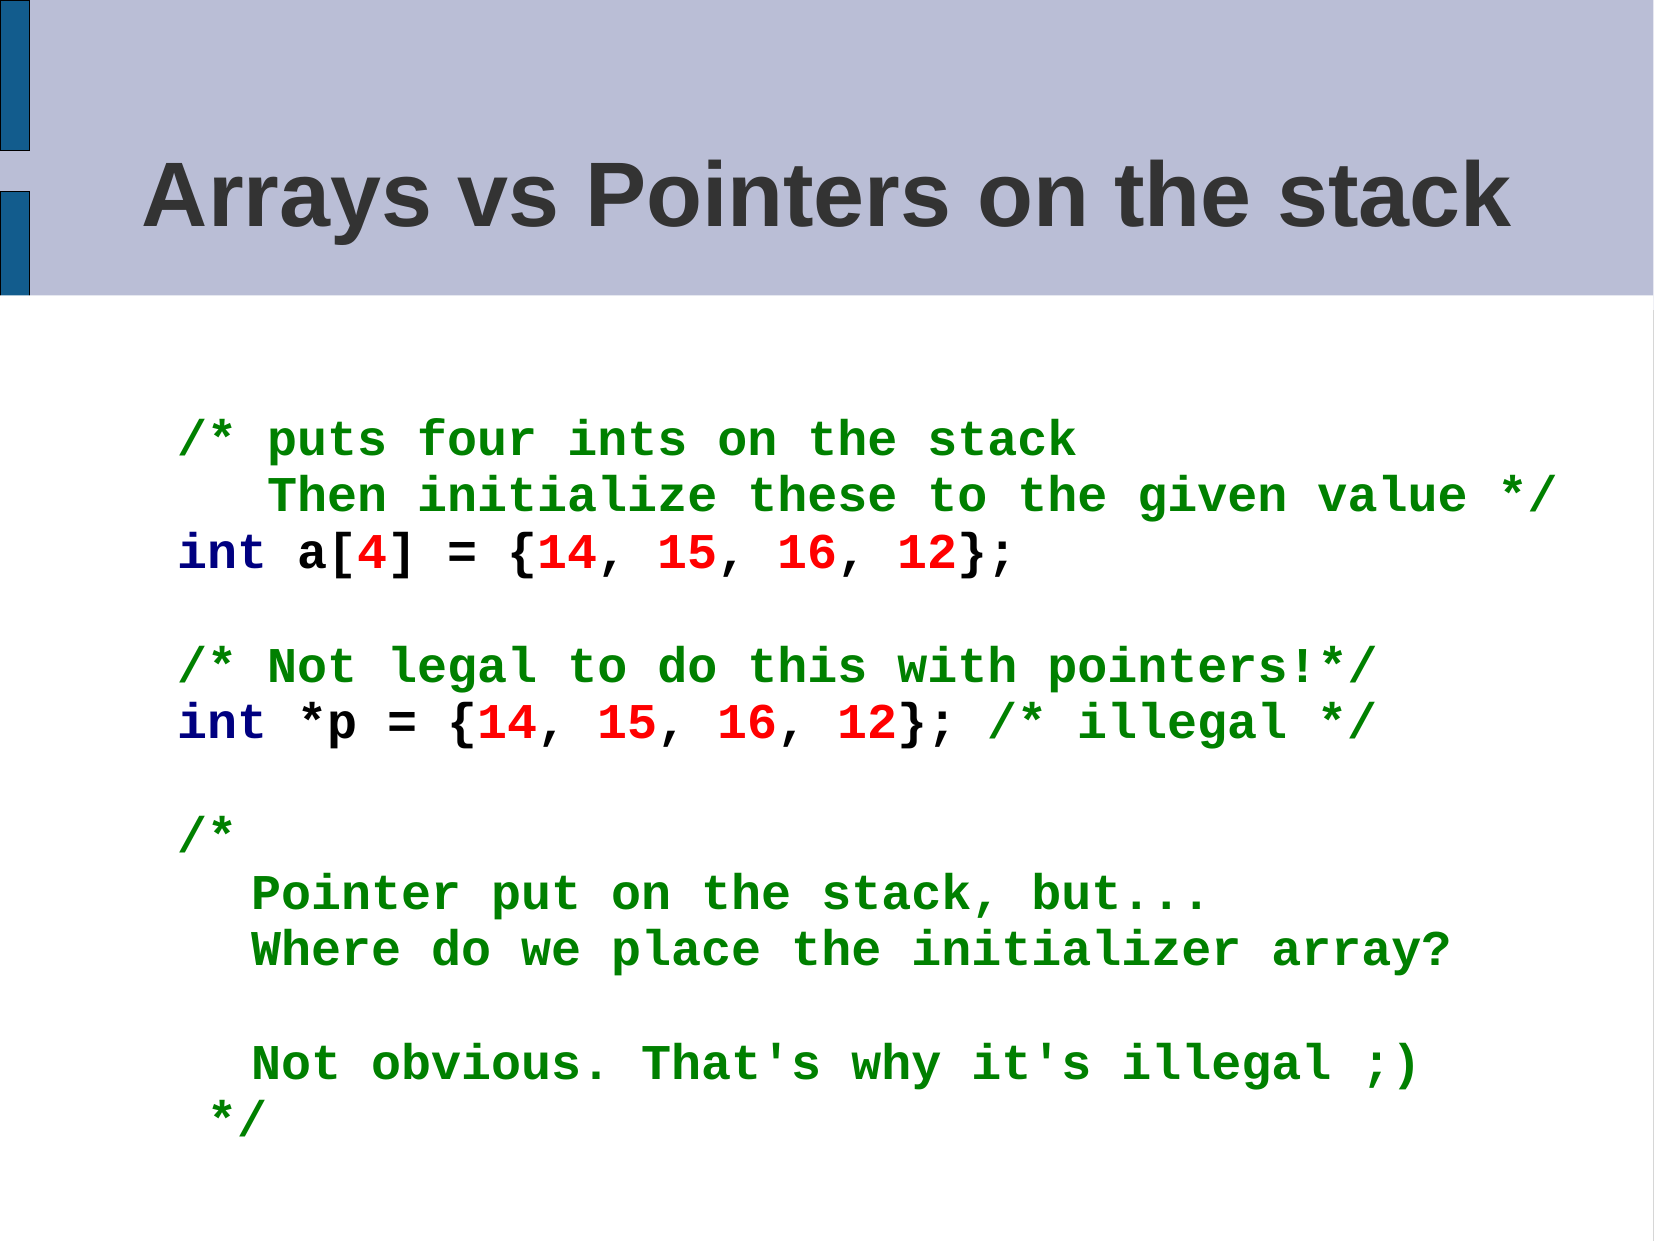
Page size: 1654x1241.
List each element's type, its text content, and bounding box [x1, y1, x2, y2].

text_box /* puts four ints on the stack Then initialize these to the given value */ int a[4] = {14, 15, 16, 12}; /* Not legal to do this with pointers!*/ int *p = {14, 15, 16, 12}; /* illegal */ /* Pointer put on the stack, but... Where do we place the initializer array? Not obvious. That's why it's illegal ;) */ [0, 295, 1654, 1241]
title Arrays vs Pointers on the stack [121, 91, 1534, 295]
